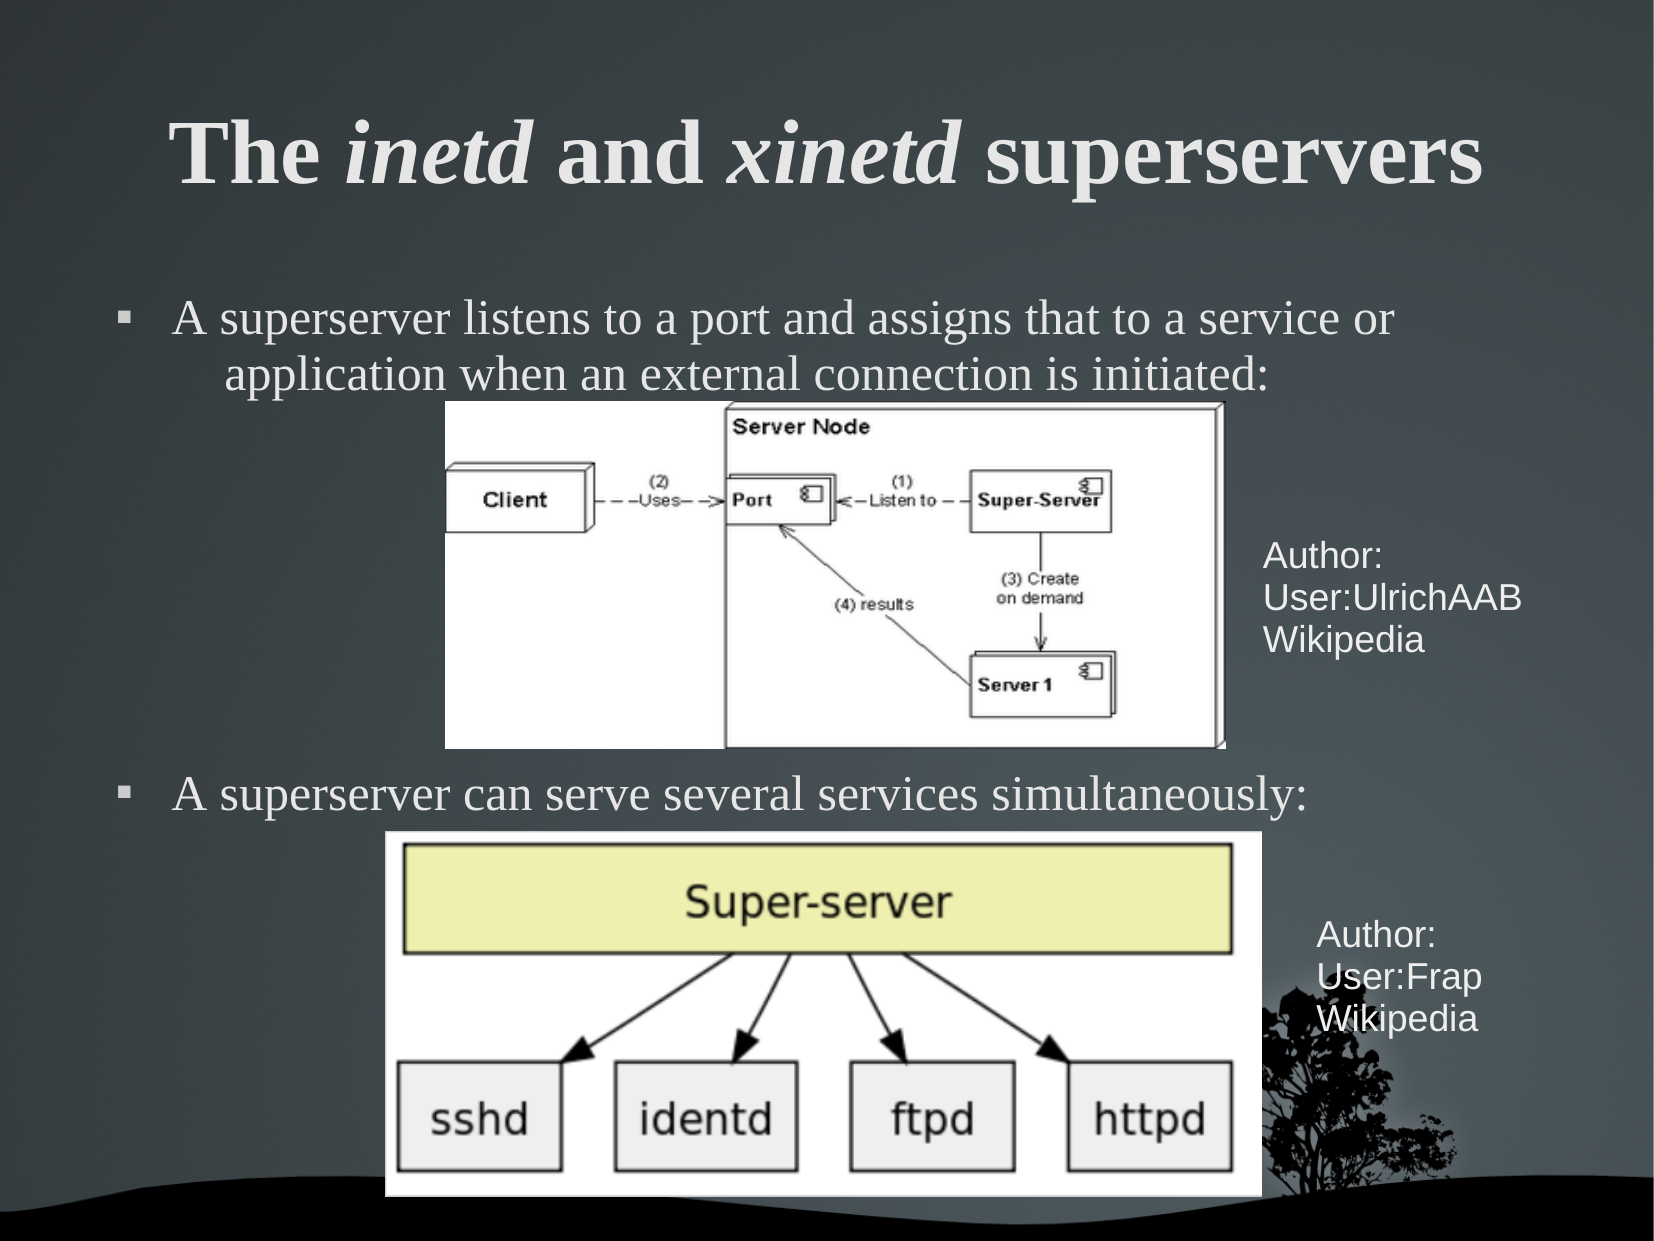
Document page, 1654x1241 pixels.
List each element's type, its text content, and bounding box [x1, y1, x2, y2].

picture [0, 0, 1654, 1241]
list A superserver listens to a port and assigns that to a service or application when an external connection is initiated: A superserver can serve several services simultaneously: [82, 290, 1571, 1109]
text_box Author: User:Frap Wikipedia [1301, 906, 1498, 1048]
title The inetd and xinetd superservers [82, 33, 1571, 273]
text_box Author: User:UlrichAAB Wikipedia [1248, 527, 1538, 669]
